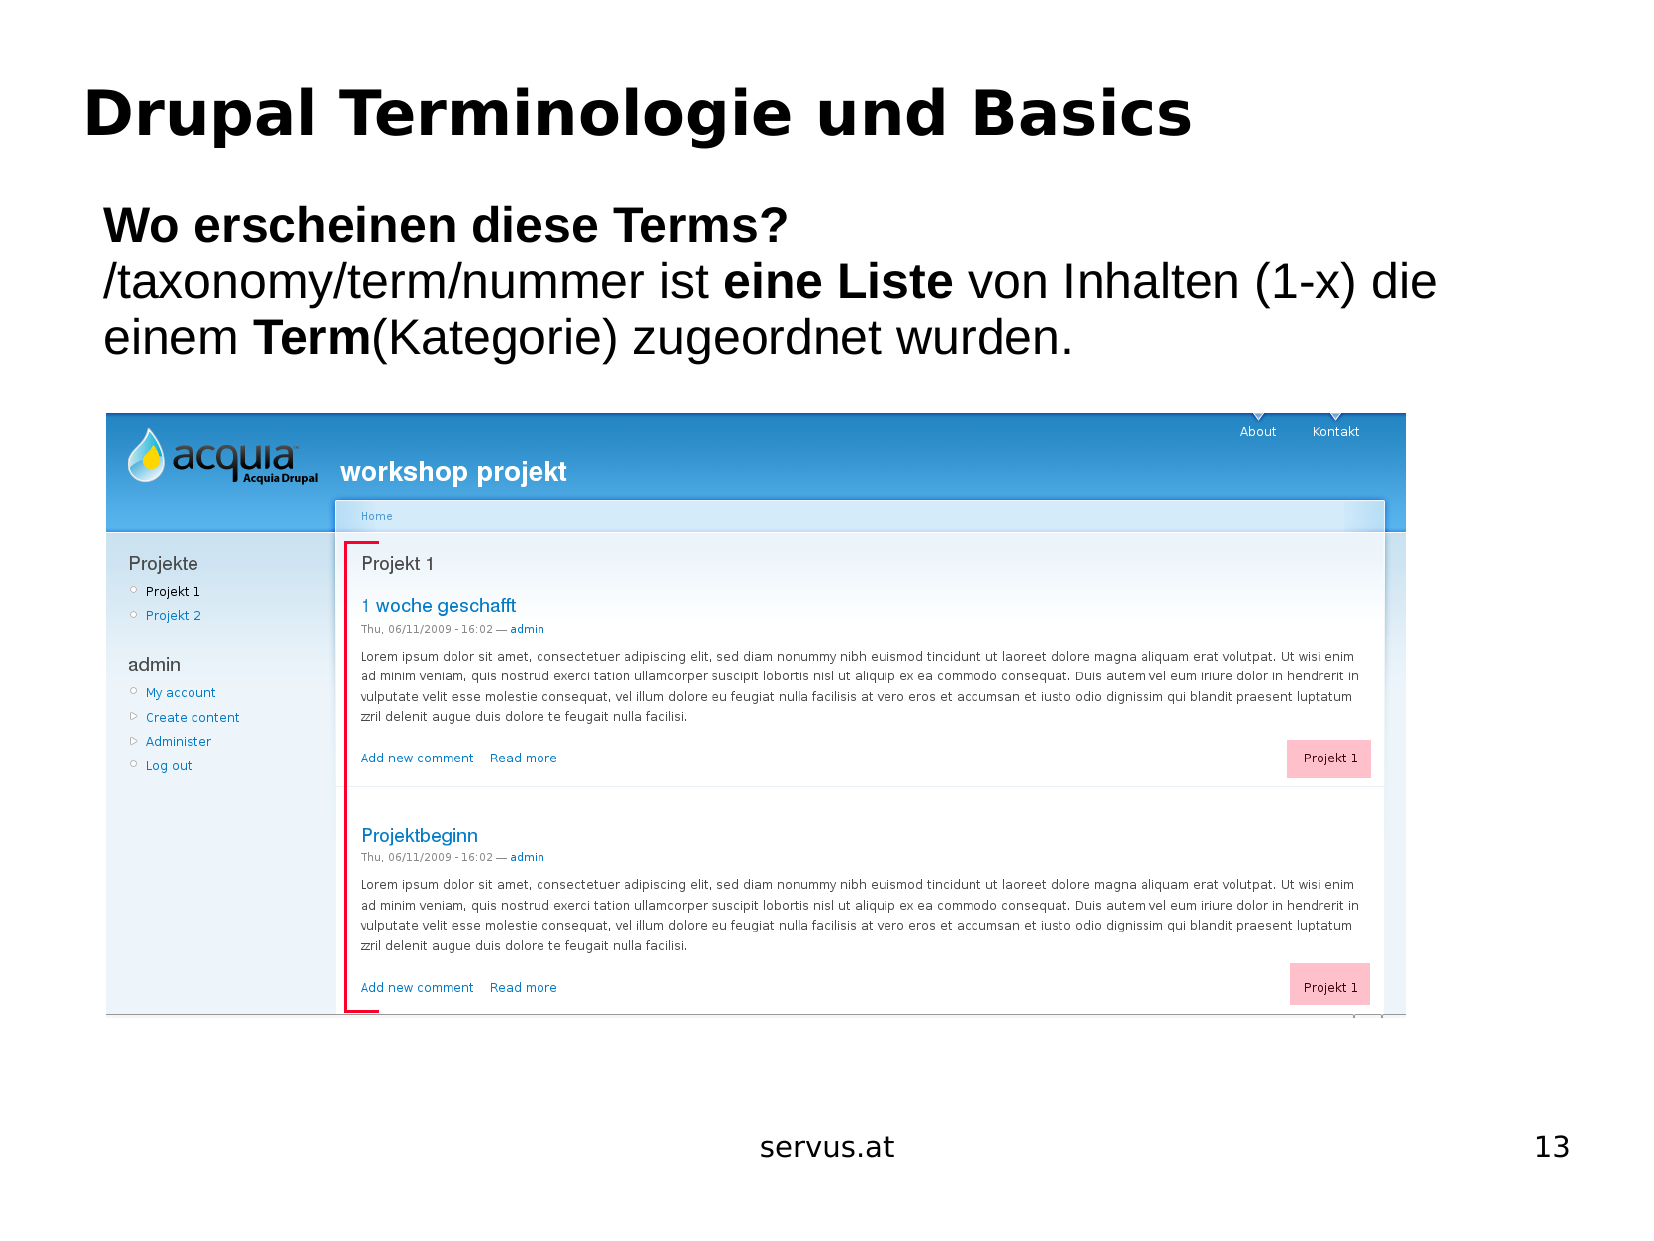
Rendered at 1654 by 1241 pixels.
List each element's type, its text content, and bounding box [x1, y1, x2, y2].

title Drupal Terminologie und Basics [82, 49, 1571, 178]
text_box Wo erscheinen diese Terms? /taxonomy/term/nummer ist eine Liste von Inhalten (1-x) die einem Term(Kategorie) zugeordnet wurden. [88, 190, 1565, 1152]
picture [106, 413, 1406, 1018]
